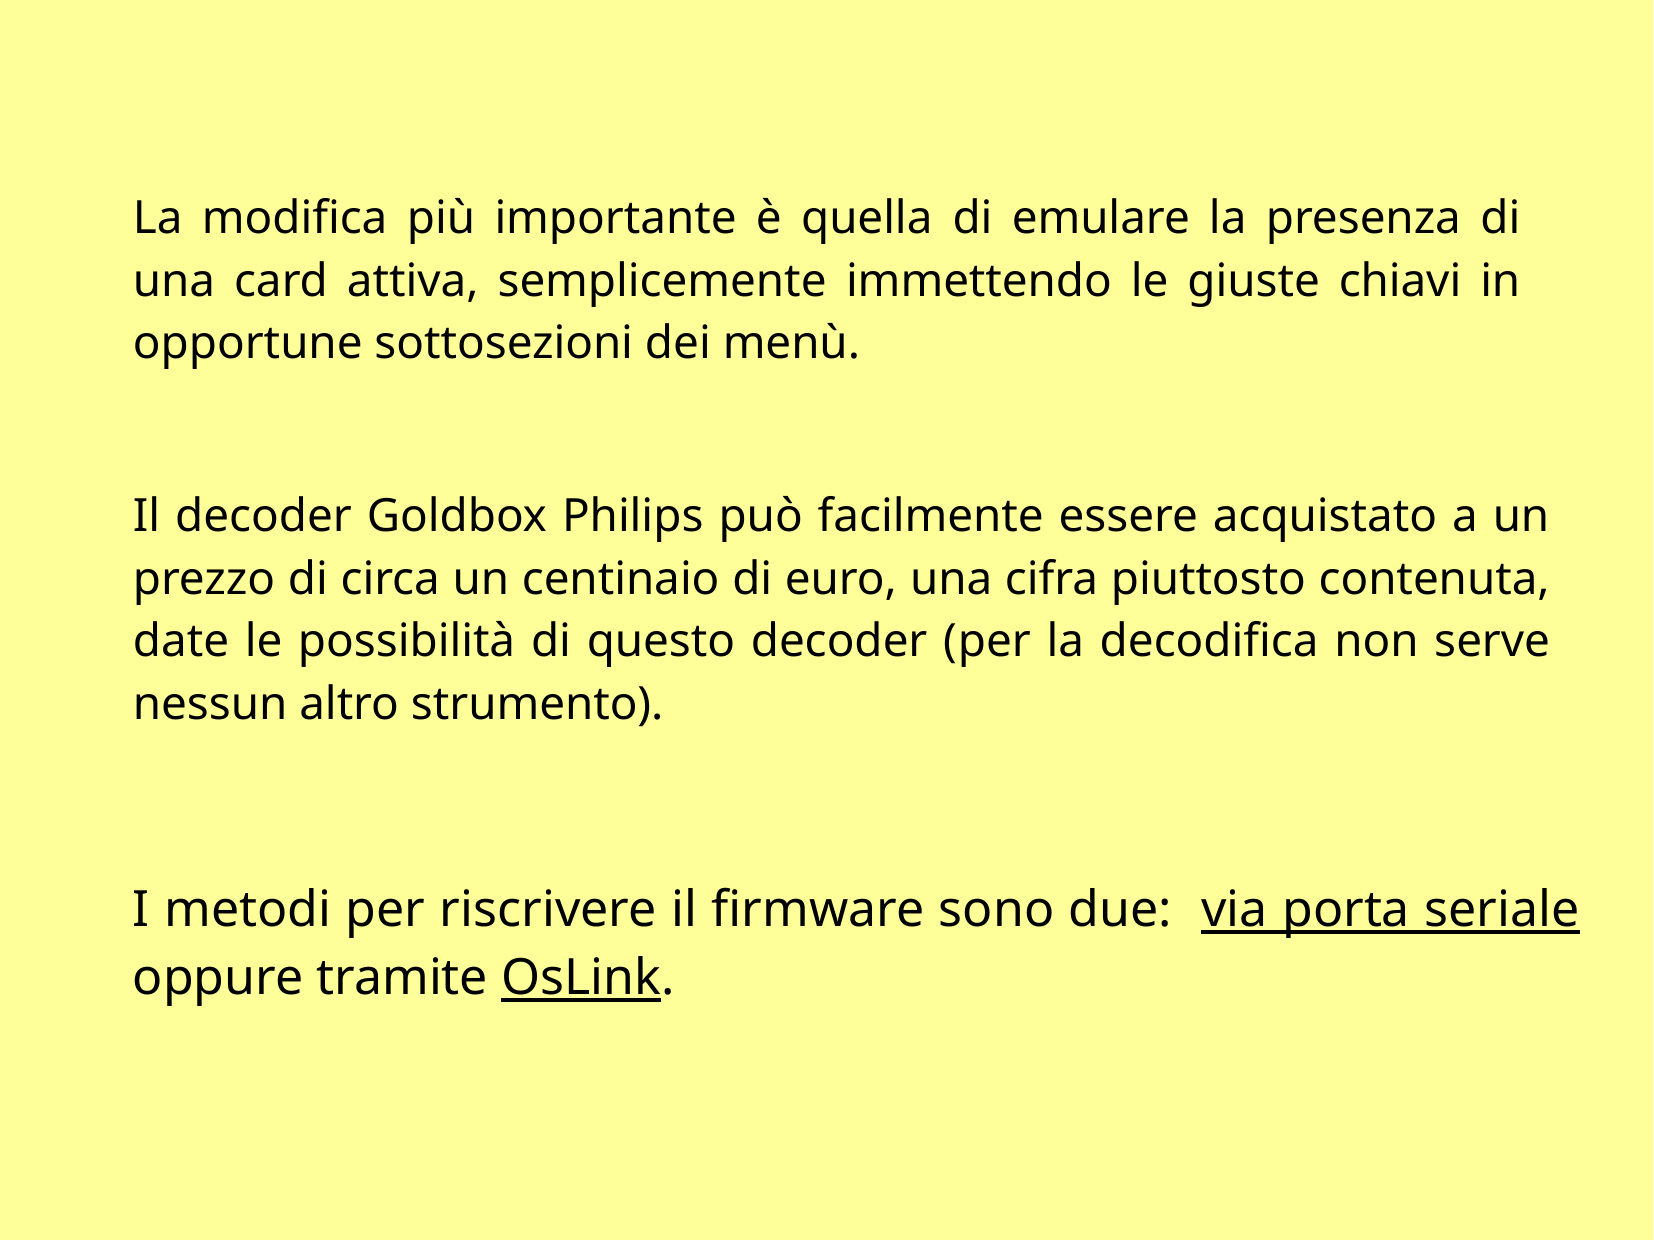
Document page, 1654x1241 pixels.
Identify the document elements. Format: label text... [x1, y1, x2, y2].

text_box La modifica più importante è quella di emulare la presenza di una card attiva, semplicemente immettendo le giuste chiavi in opportune sottosezioni dei menù. [118, 177, 1536, 396]
text_box Il decoder Goldbox Philips può facilmente essere acquistato a un prezzo di circa un centinaio di euro, una cifra piuttosto contenuta, date le possibilità di questo decoder (per la decodifica non serve nessun altro strumento). [118, 475, 1565, 762]
text_box I metodi per riscrivere il firmware sono due: via porta seriale oppure tramite OsLink. [118, 865, 1595, 1029]
